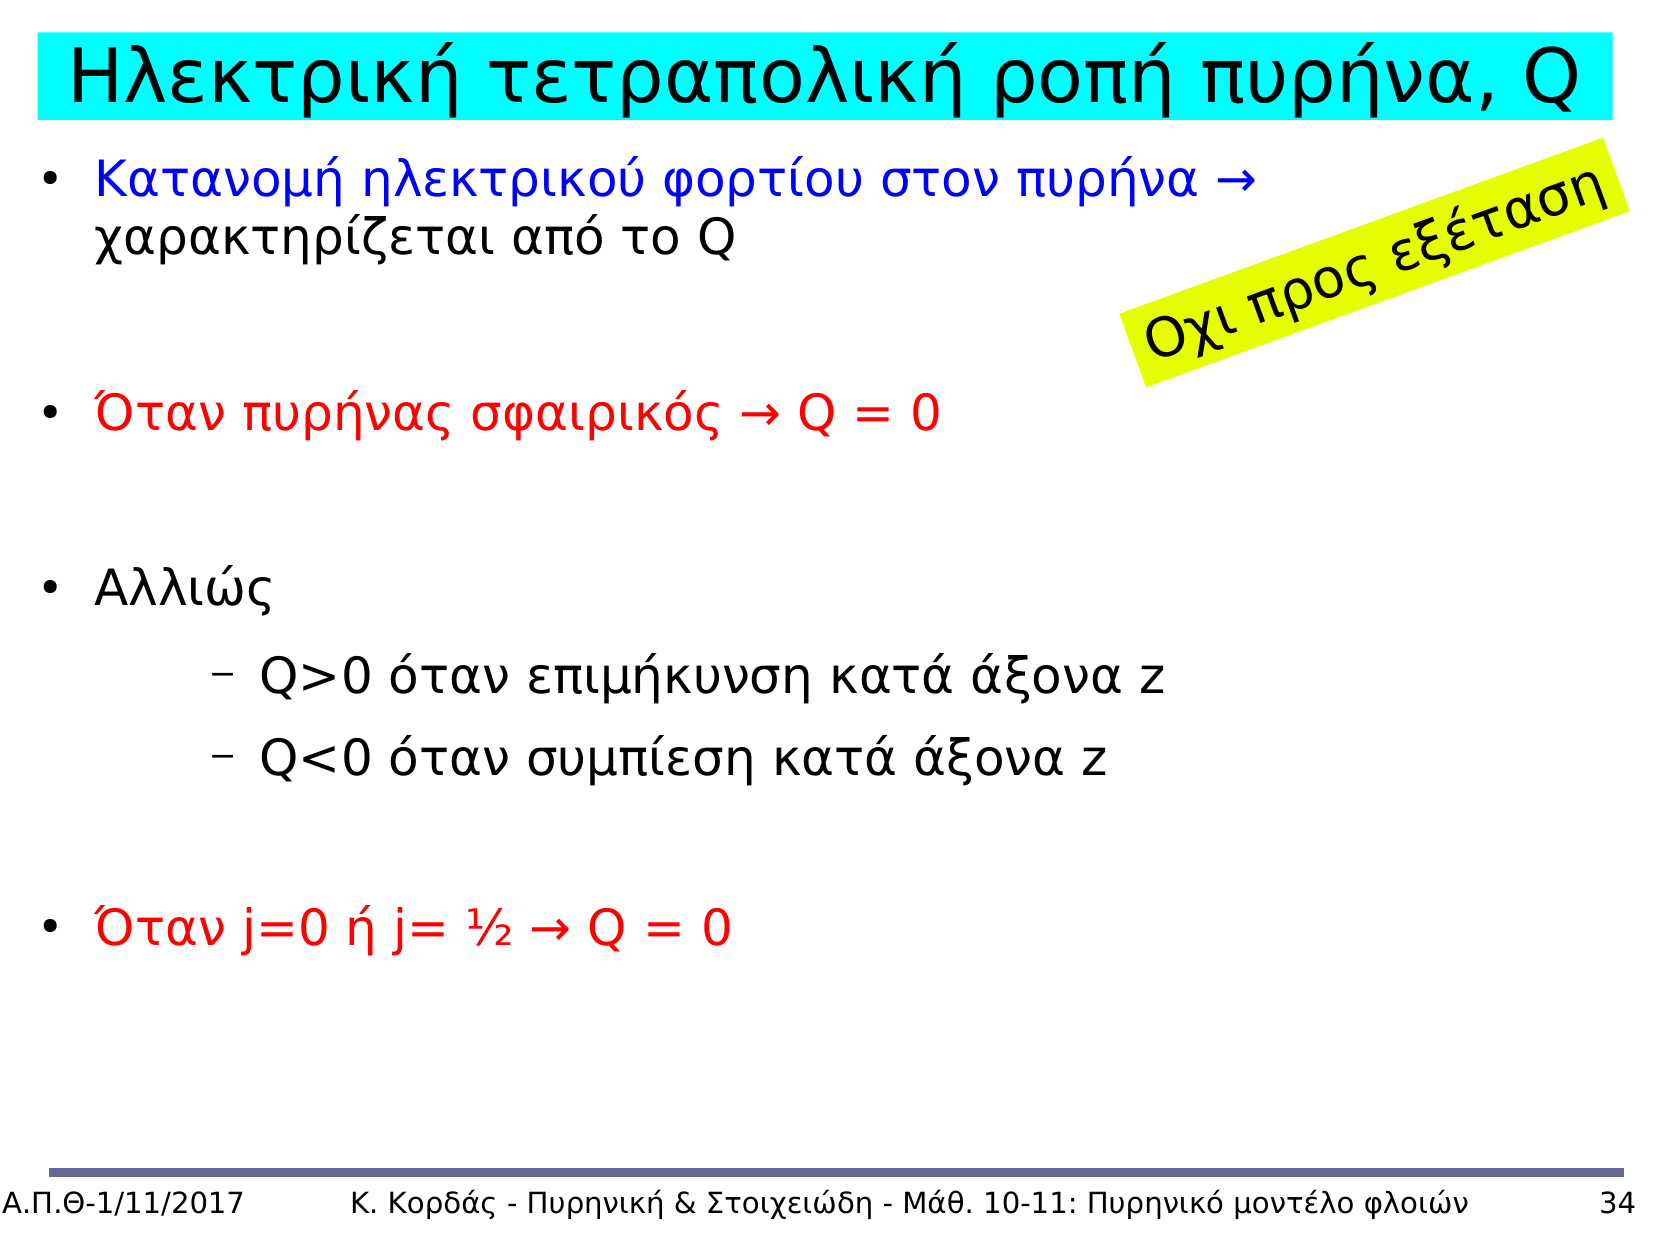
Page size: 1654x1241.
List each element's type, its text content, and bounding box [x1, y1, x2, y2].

title Ηλεκτρική τετραπολική ροπή πυρήνα, Q [37, 32, 1613, 120]
text_box Οχι προς εξέταση [1119, 137, 1630, 388]
list Κατανομή ηλεκτρικού φορτίου στον πυρήνα → χαρακτηρίζεται από το Q Όταν πυρήνας σφαιρικός → Q = 0 Αλλιώς Q>0 όταν επιμήκυνση κατά άξονα z Q<0 όταν συμπίεση κατά άξονα z Όταν j=0 ή j= ½ → Q = 0 [23, 150, 1554, 1112]
